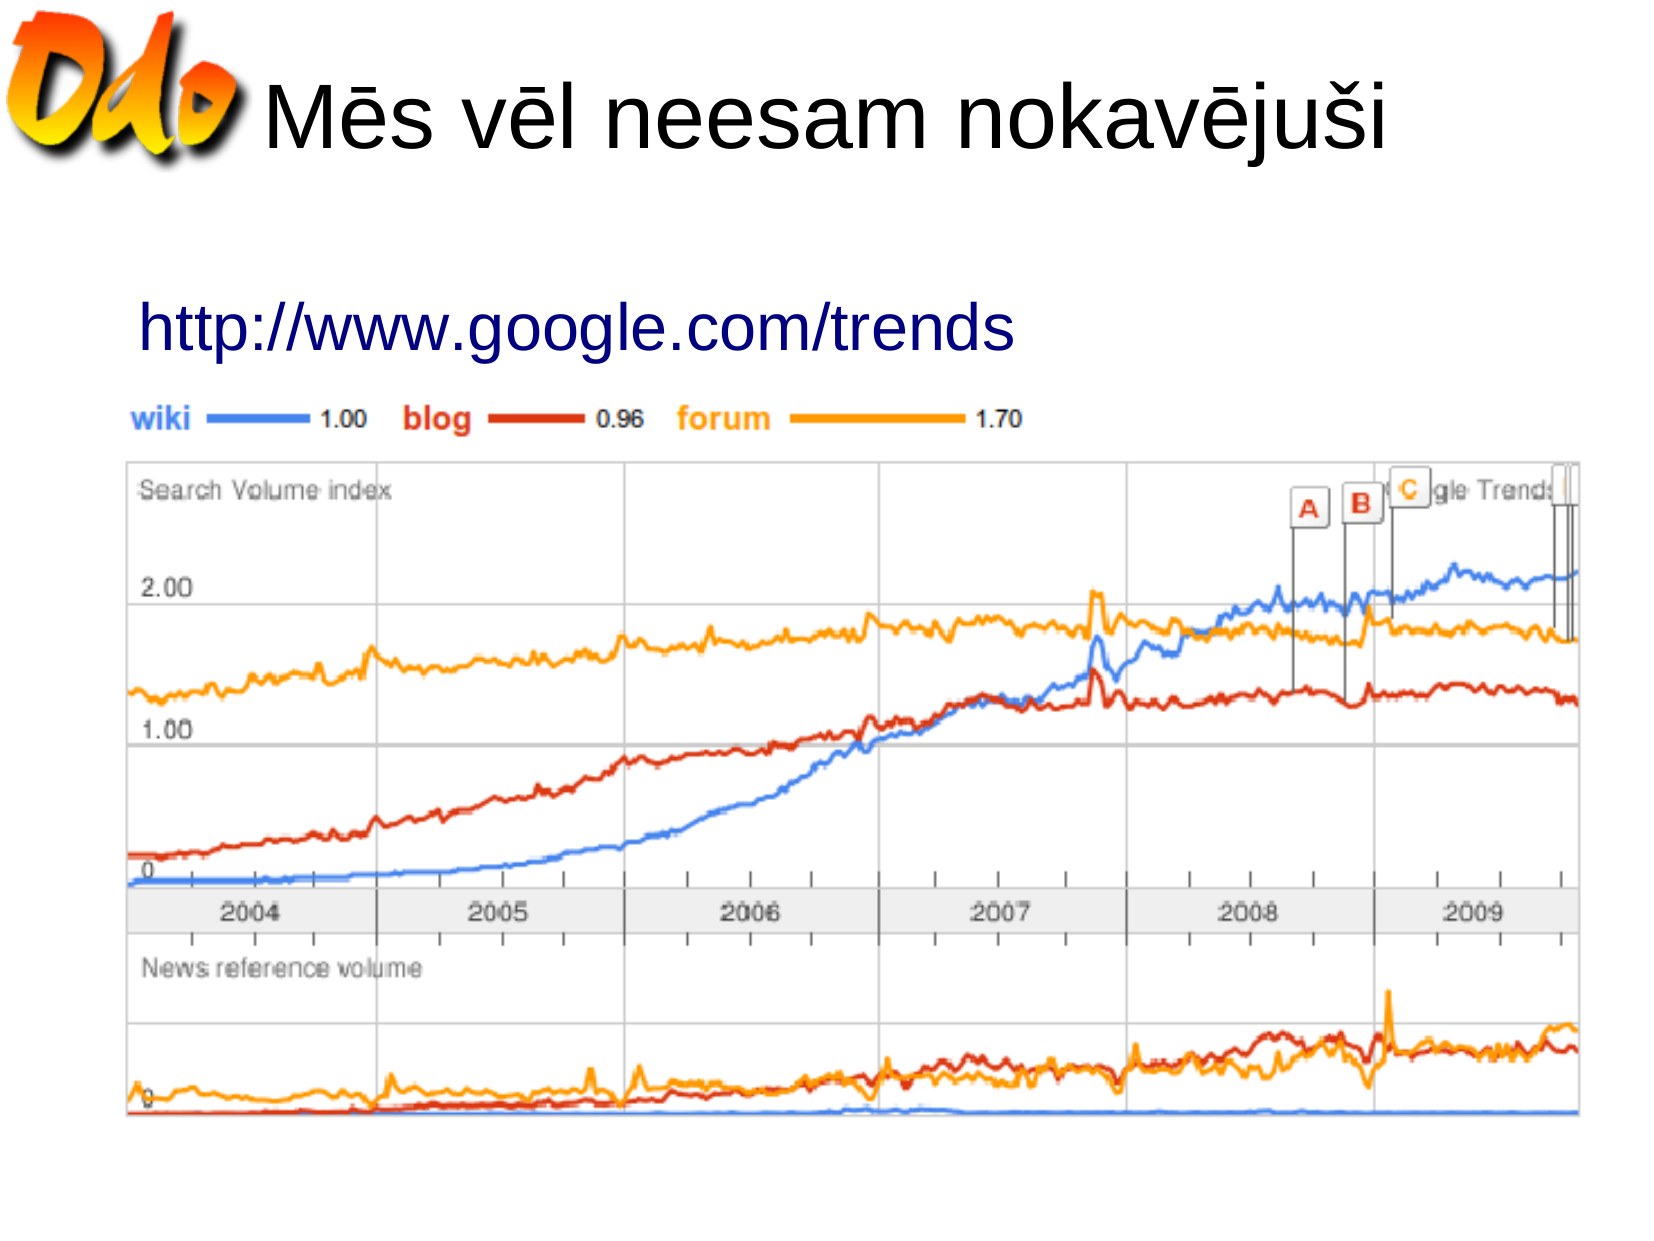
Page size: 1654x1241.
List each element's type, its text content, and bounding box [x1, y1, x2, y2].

picture [5, 6, 263, 178]
title Mēs vēl neesam nokavējuši [82, 56, 1571, 178]
picture [124, 383, 1590, 1123]
list http://www.google.com/trends [82, 290, 1571, 473]
